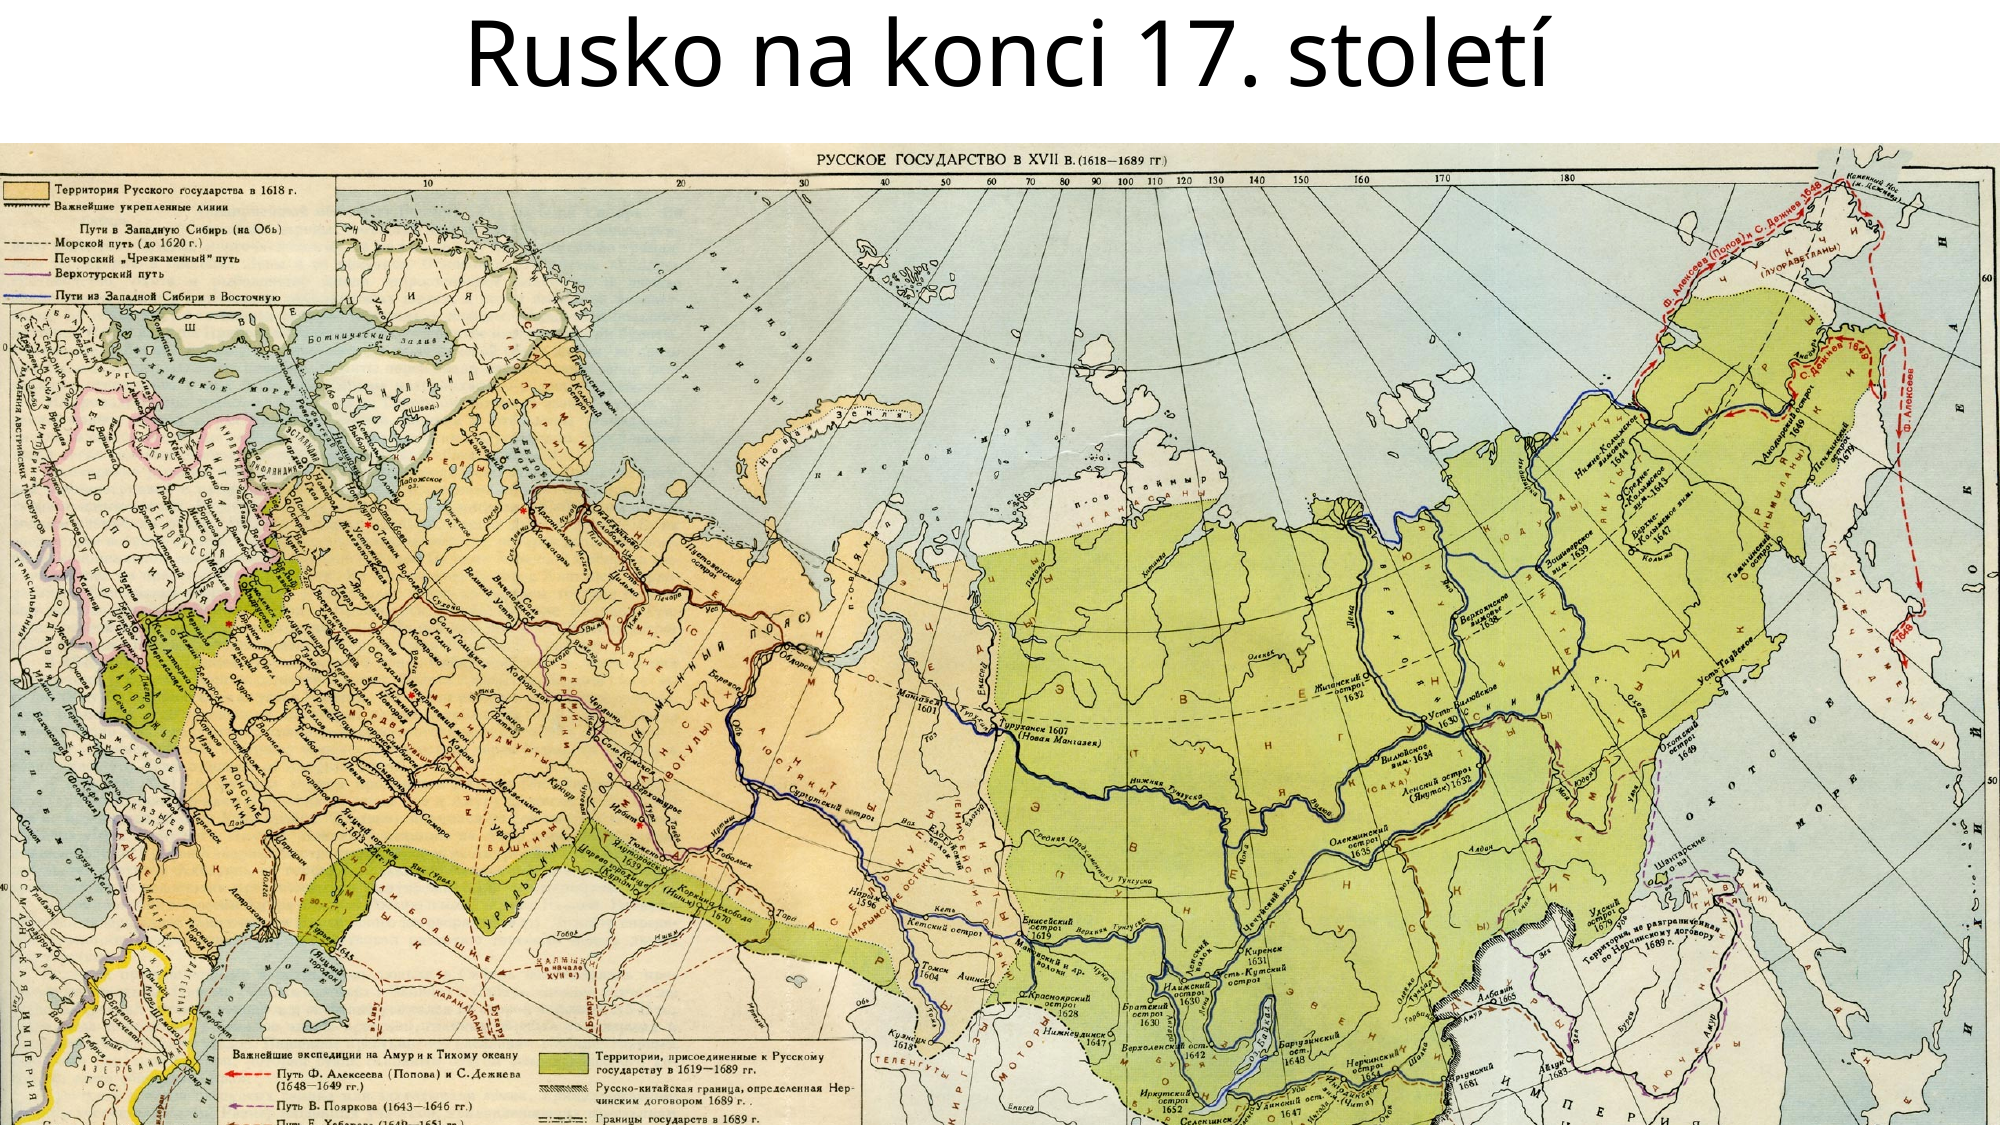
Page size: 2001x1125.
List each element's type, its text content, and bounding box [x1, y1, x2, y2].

title Rusko na konci 17. století [145, 0, 1871, 143]
picture [0, 143, 2000, 1125]
